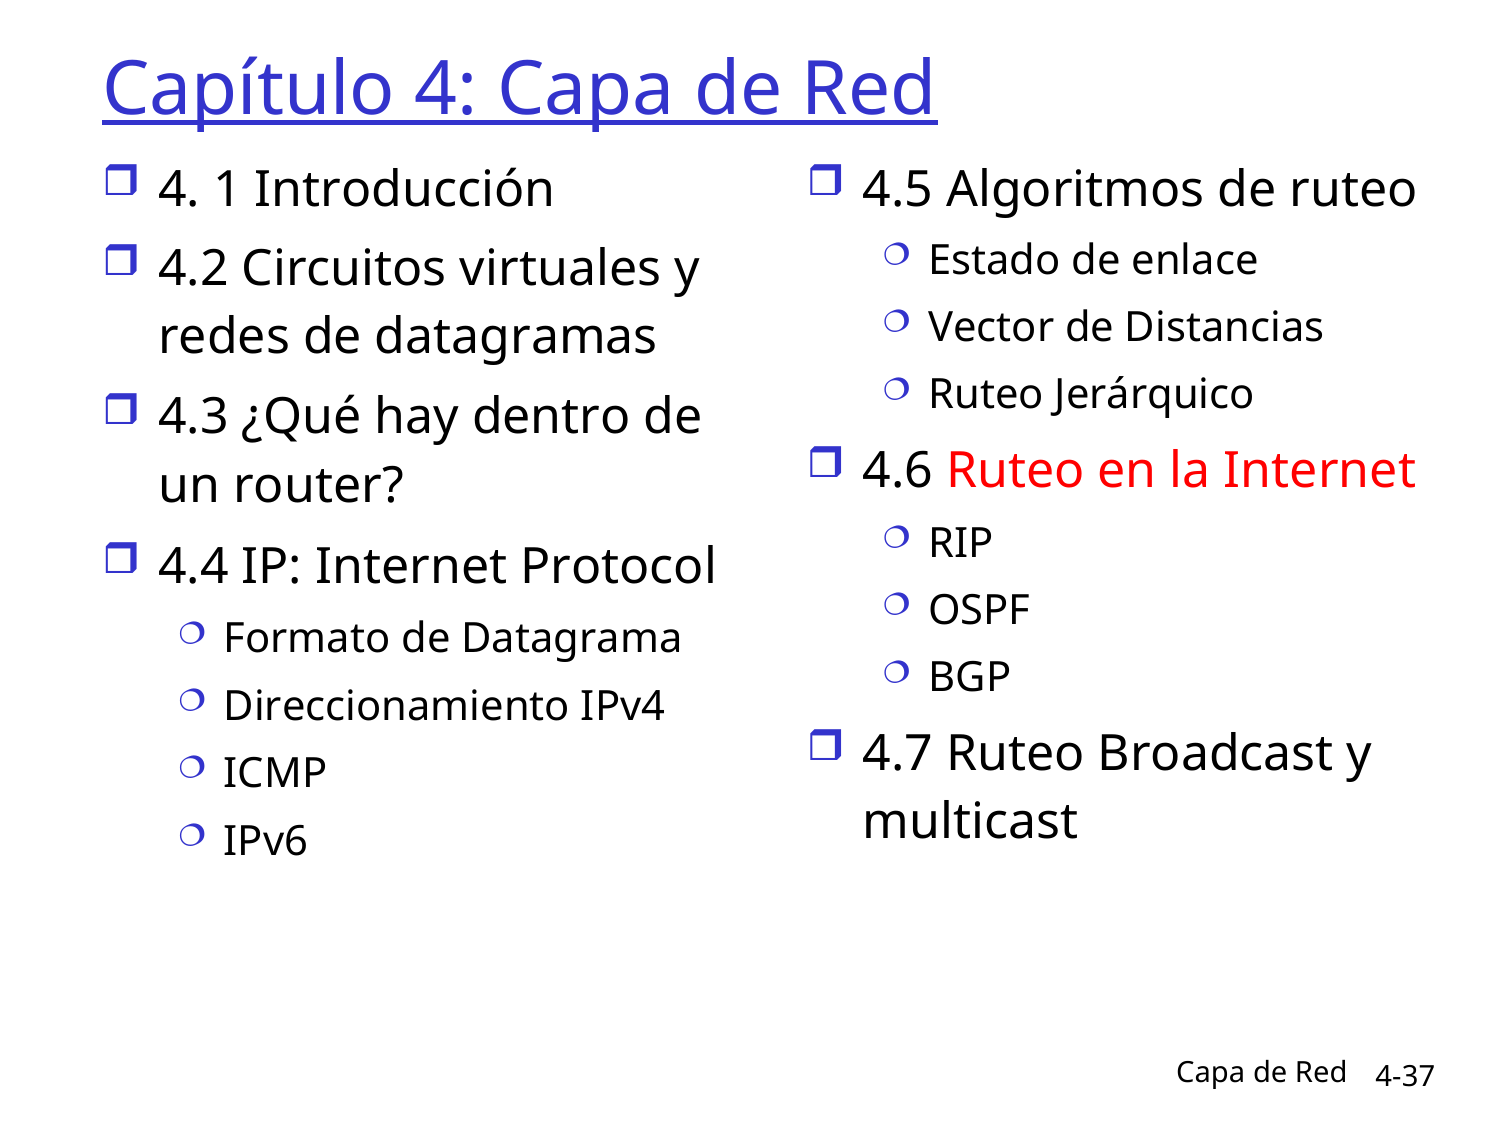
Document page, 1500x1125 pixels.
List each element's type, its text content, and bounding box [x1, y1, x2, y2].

list 4. 1 Introducción 4.2 Circuitos virtuales y redes de datagramas 4.3 ¿Qué hay dentro de un router? 4.4 IP: Internet Protocol Formato de Datagrama Direccionamiento IPv4 ICMP IPv6 [87, 149, 759, 1066]
title Capítulo 4: Capa de Red [87, 15, 1363, 158]
list 4.5 Algoritmos de ruteo Estado de enlace Vector de Distancias Ruteo Jerárquico 4.6 Ruteo en la Internet RIP OSPF BGP 4.7 Ruteo Broadcast y multicast [792, 149, 1464, 1066]
